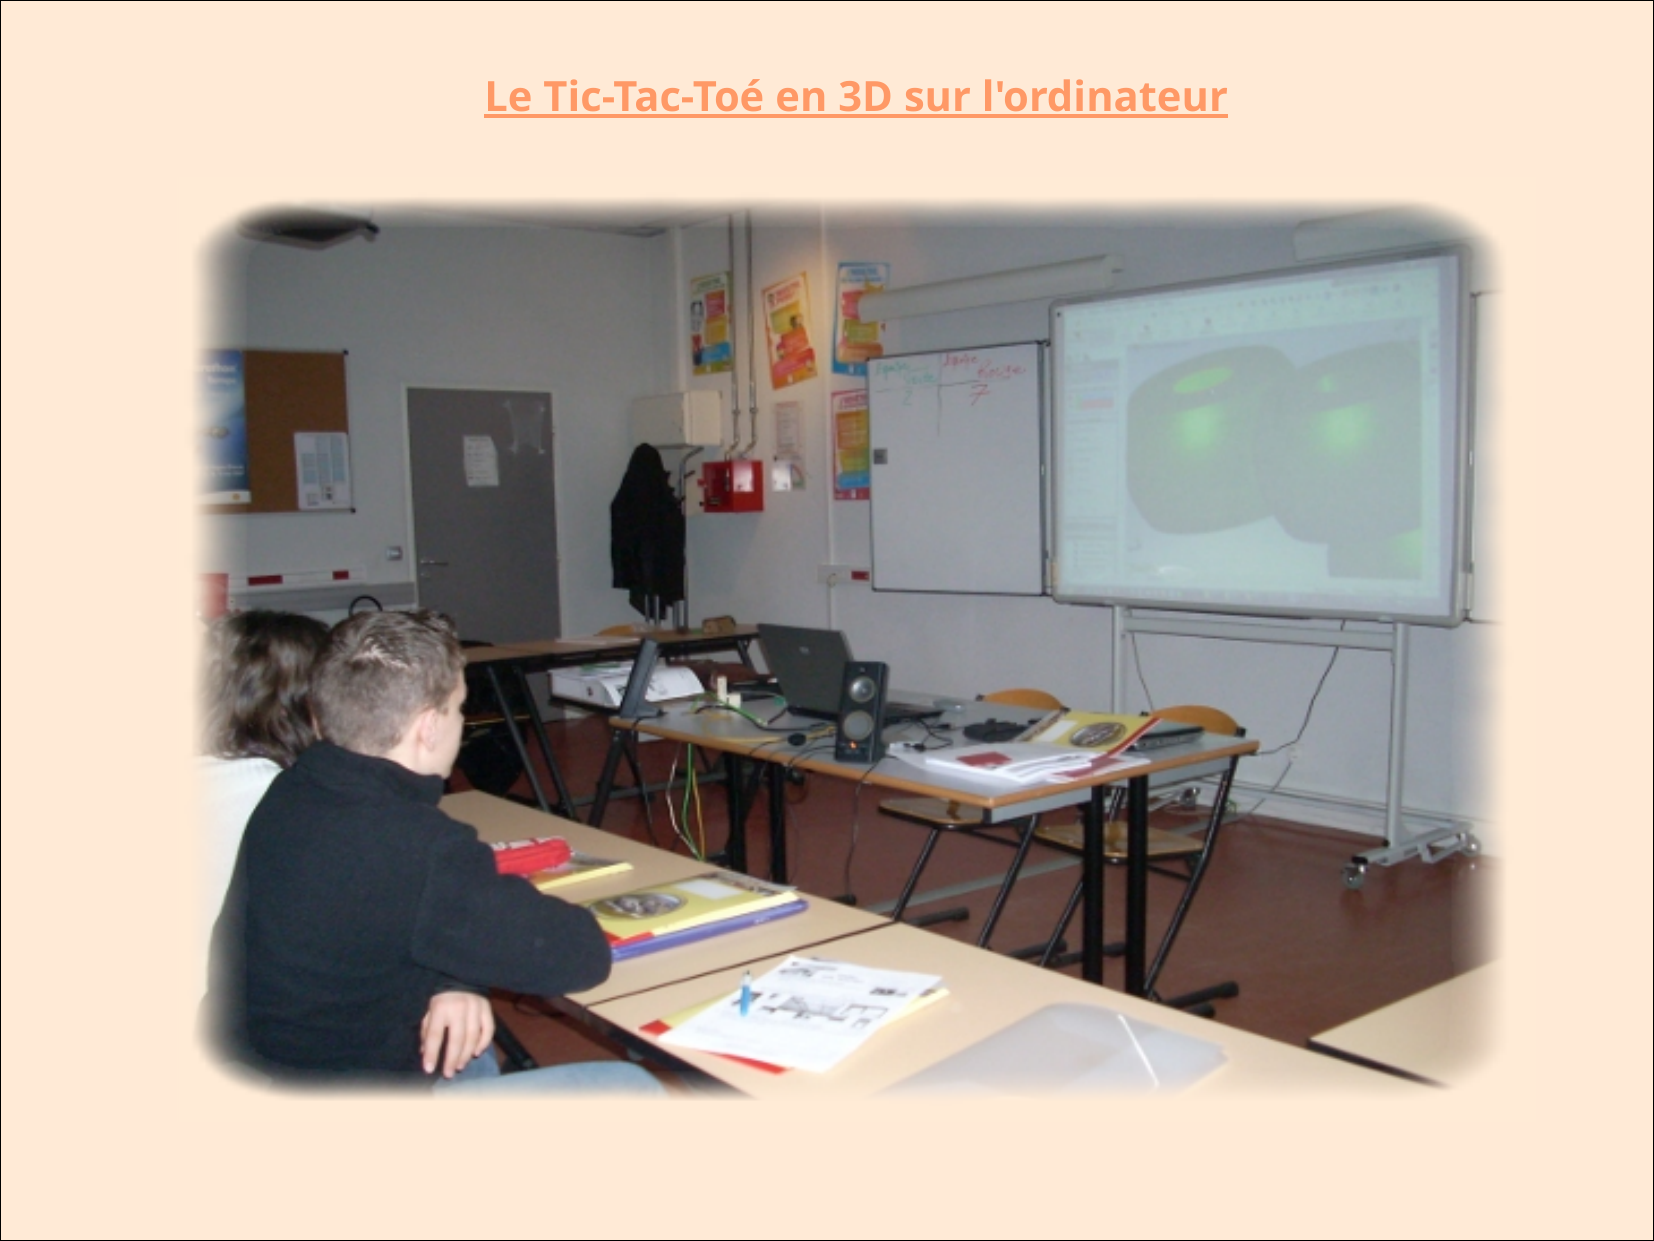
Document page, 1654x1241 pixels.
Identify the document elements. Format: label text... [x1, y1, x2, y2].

text_box Le Tic-Tac-Toé en 3D sur l'ordinateur [236, 59, 1477, 132]
picture [177, 177, 1536, 1123]
text_box [0, 0, 1654, 1241]
